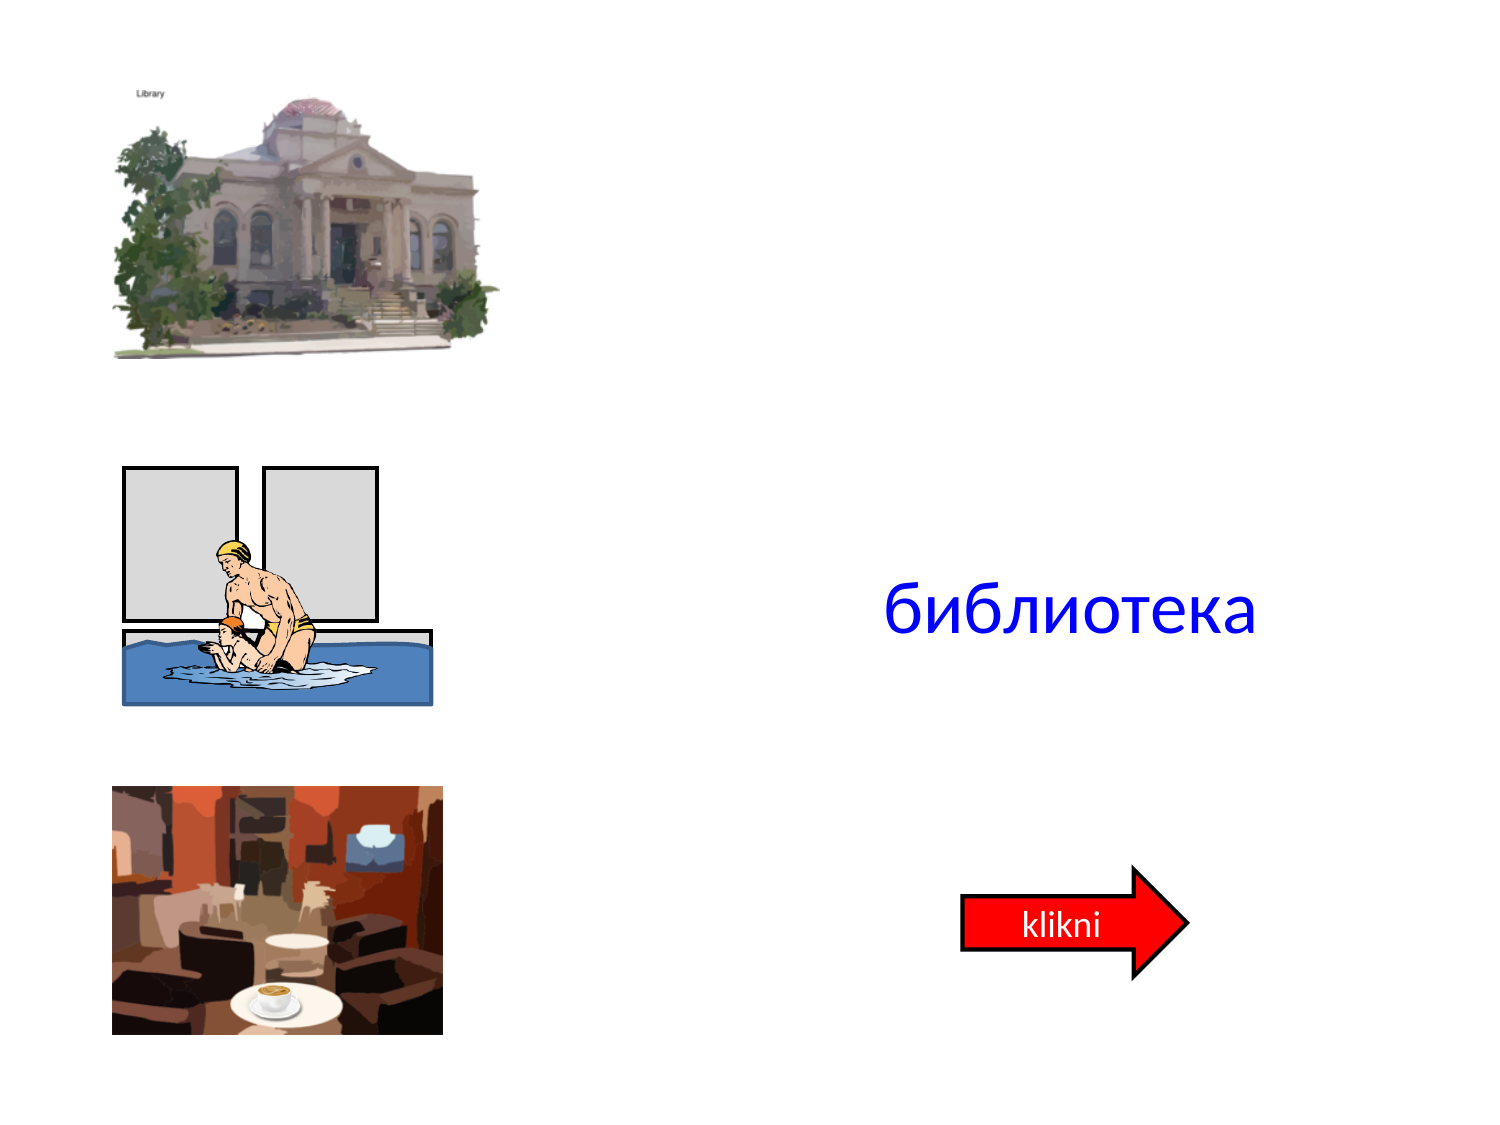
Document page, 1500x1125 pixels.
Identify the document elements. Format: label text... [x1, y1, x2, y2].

text_box [264, 467, 377, 540]
text_box [123, 631, 432, 705]
picture [112, 90, 500, 359]
text_box [123, 467, 237, 621]
picture [162, 540, 378, 690]
picture [112, 786, 443, 1035]
text_box библиотека [868, 550, 1274, 657]
text_box [241, 630, 264, 646]
text_box klikni [962, 869, 1188, 977]
